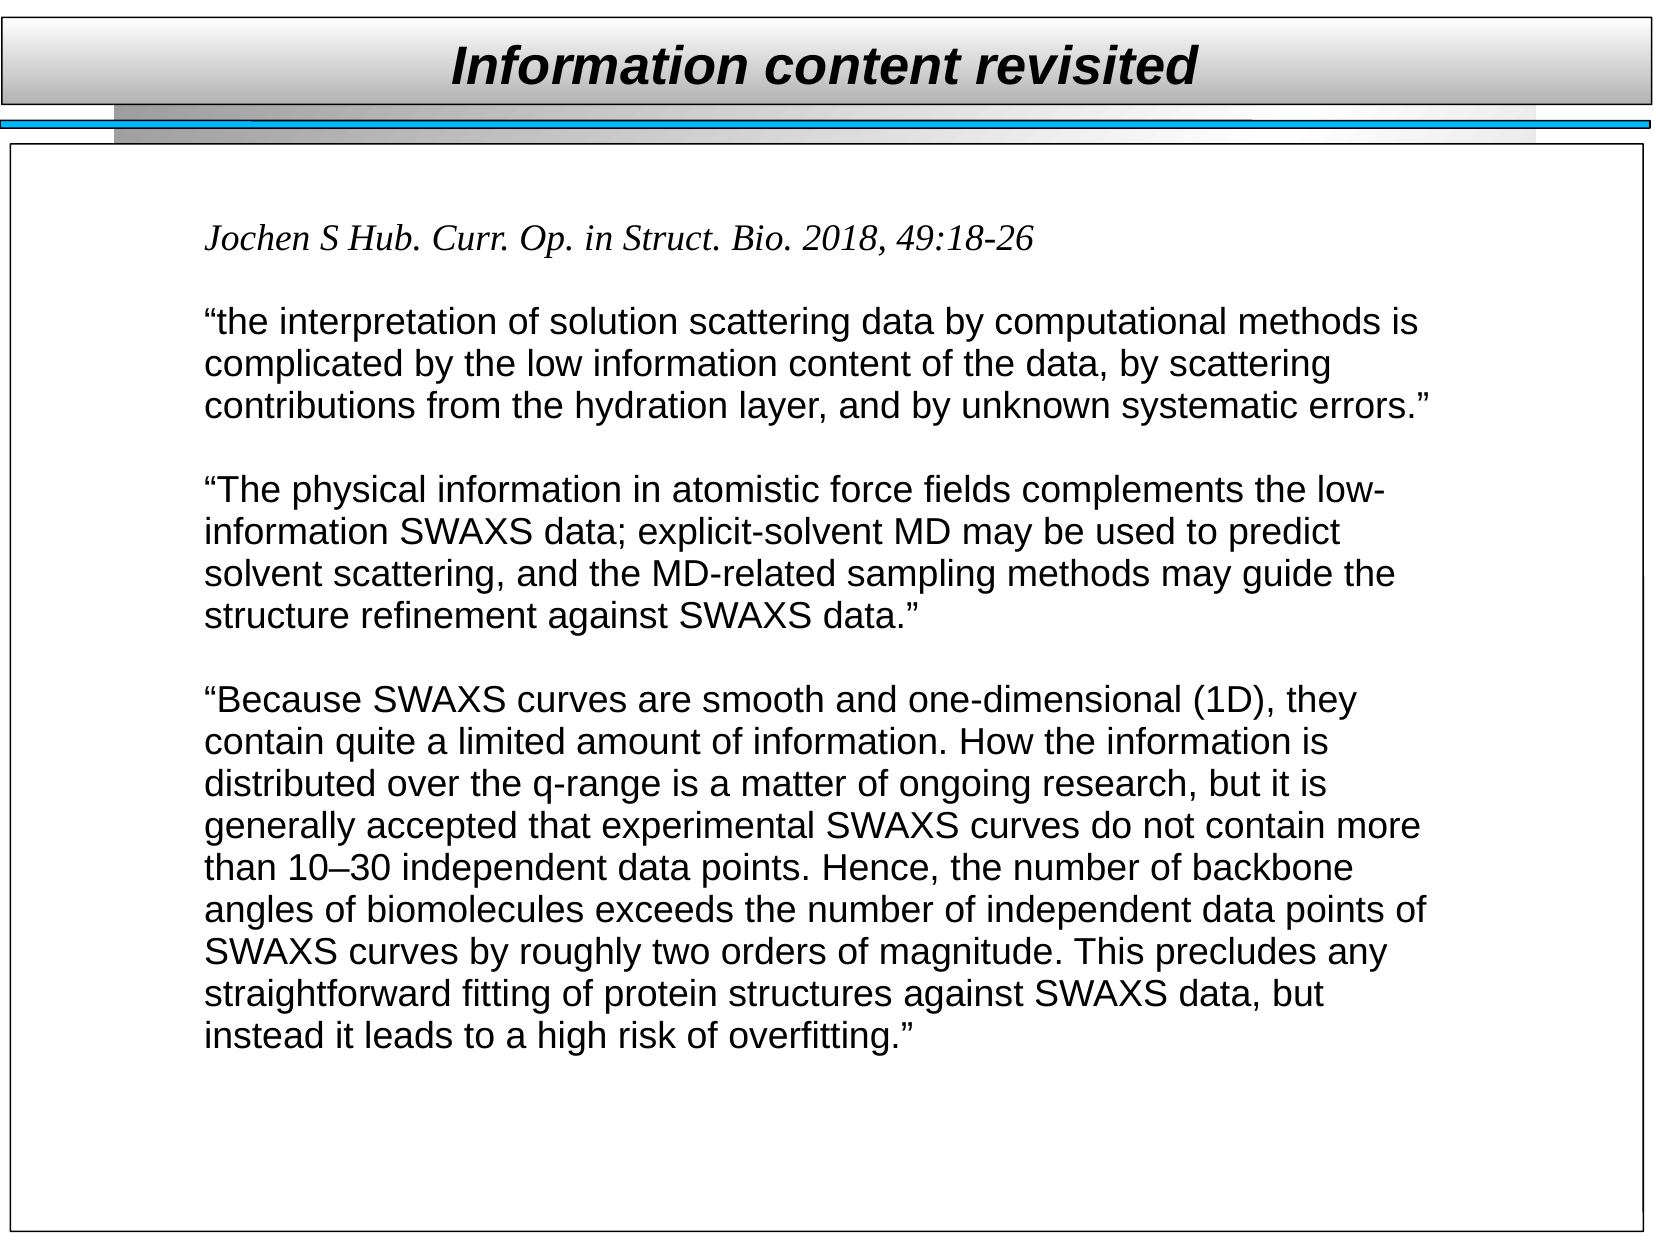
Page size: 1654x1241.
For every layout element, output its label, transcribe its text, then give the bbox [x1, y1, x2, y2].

text_box [0, 120, 1651, 129]
text_box [75, 225, 1561, 1126]
text_box Jochen S Hub. Curr. Op. in Struct. Bio. 2018, 49:18-26 “the interpretation of solution scattering data by computational methods is complicated by the low information content of the data, by scattering contributions from the hydration layer, and by unknown systematic errors.” “The physical information in atomistic force fields complements the low-information SWAXS data; explicit-solvent MD may be used to predict solvent scattering, and the MD-related sampling methods may guide the structure refinement against SWAXS data.” “Because SWAXS curves are smooth and one-dimensional (1D), they contain quite a limited amount of information. How the information is distributed over the q-range is a matter of ongoing research, but it is generally accepted that experimental SWAXS curves do not contain more than 10–30 independent data points. Hence, the number of backbone angles of biomolecules exceeds the number of independent data points of SWAXS curves by roughly two orders of magnitude. This precludes any straightforward fitting of protein structures against SWAXS data, but instead it leads to a high risk of overfitting.” [189, 210, 1465, 1106]
text_box Information content revisited [1, 17, 1652, 105]
